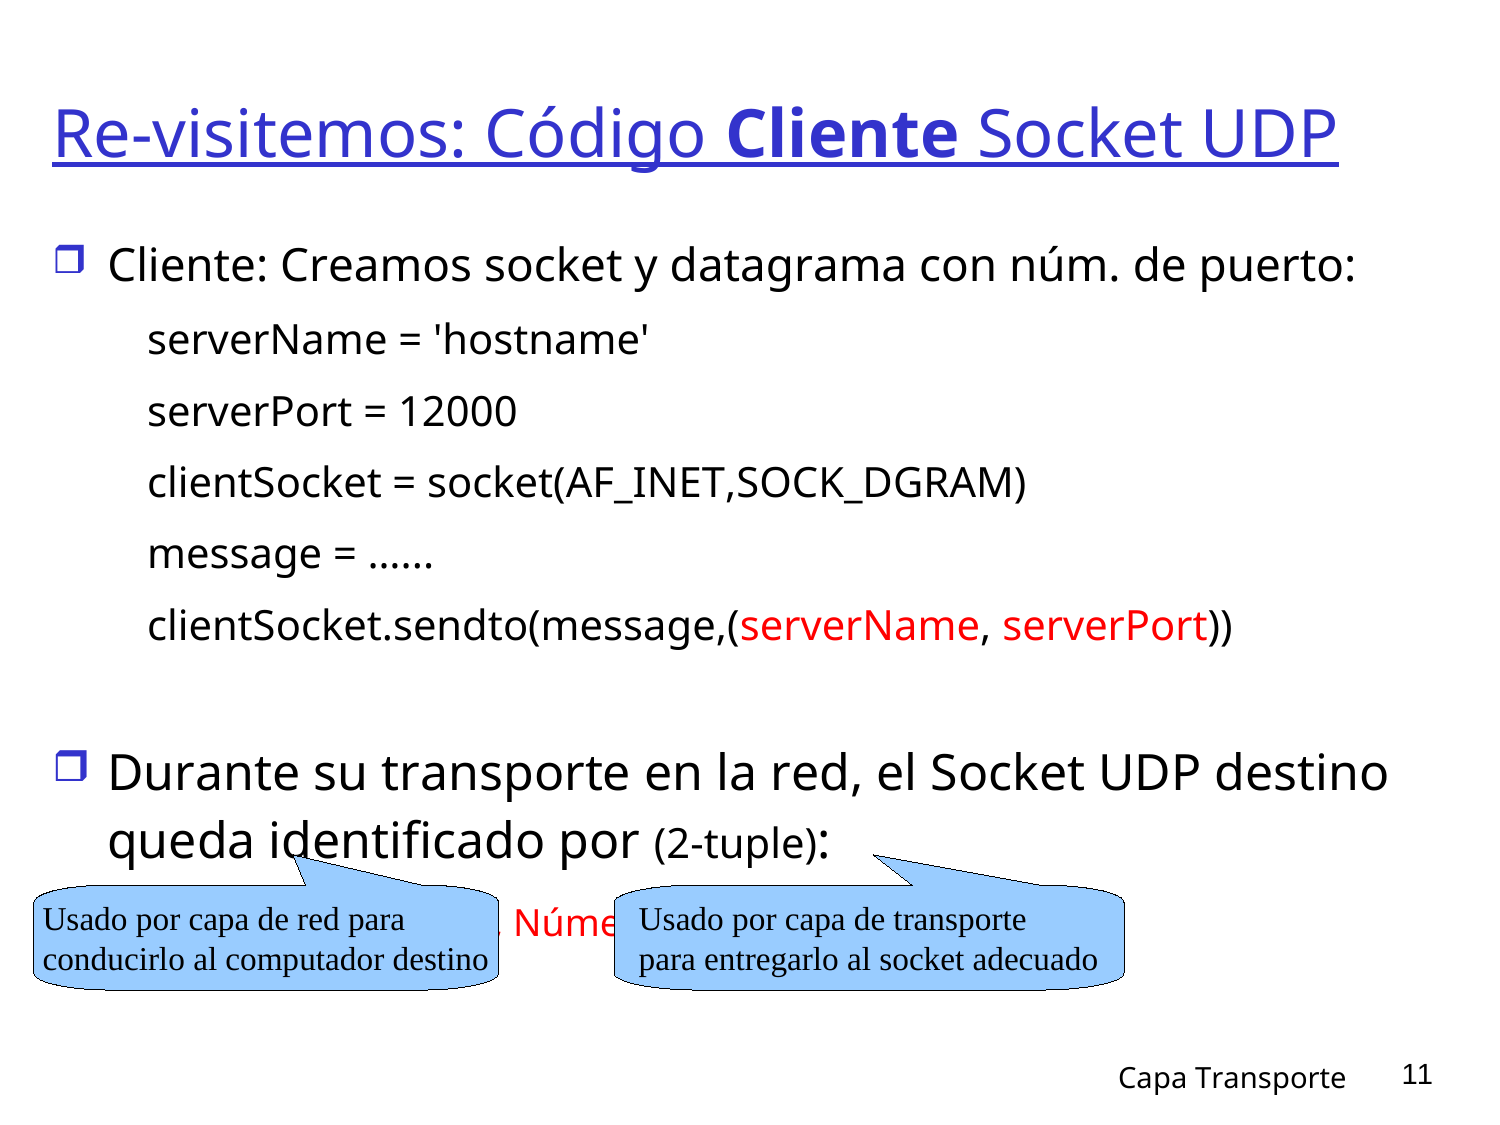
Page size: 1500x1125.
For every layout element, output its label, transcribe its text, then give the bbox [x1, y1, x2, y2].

text_box Usado por capa de transporte para entregarlo al socket adecuado [614, 854, 1125, 991]
list Cliente: Creamos socket y datagrama con núm. de puerto: serverName = 'hostname' serverPort = 12000 clientSocket = socket(AF_INET,SOCK_DGRAM) message = …... clientSocket.sendto(message,(serverName, serverPort)) Durante su transporte en la red, el Socket UDP destino queda identificado por (2-tuple): (Dirección IP destino, Número puerto destino)‏ [37, 224, 1500, 1051]
title Re-visitemos: Código Cliente Socket UDP [37, 37, 1463, 224]
text_box Usado por capa de red para conducirlo al computador destino [33, 854, 499, 991]
